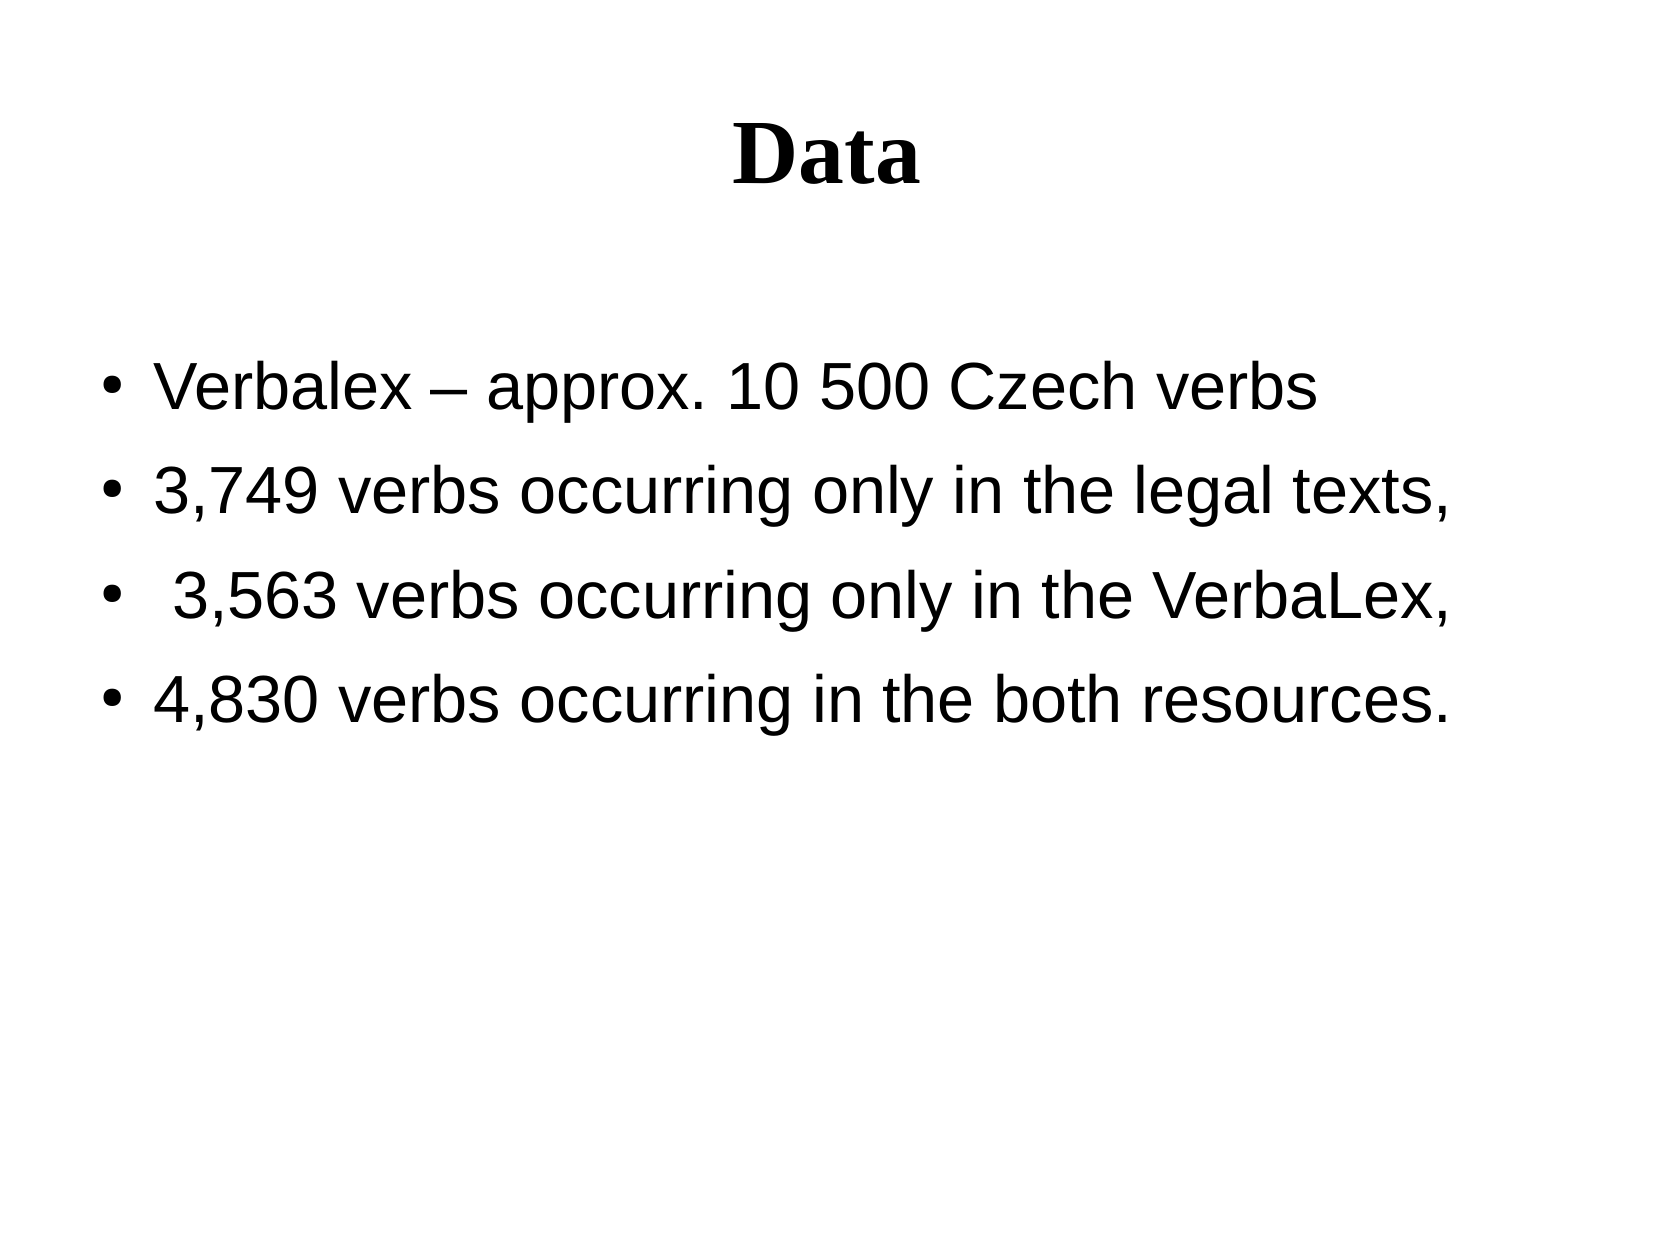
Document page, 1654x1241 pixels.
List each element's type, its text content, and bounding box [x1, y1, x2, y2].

list Verbalex – approx. 10 500 Czech verbs 3,749 verbs occurring only in the legal texts, 3,563 verbs occurring only in the VerbaLex, 4,830 verbs occurring in the both resources. [82, 349, 1571, 1153]
title Data [82, 56, 1571, 250]
